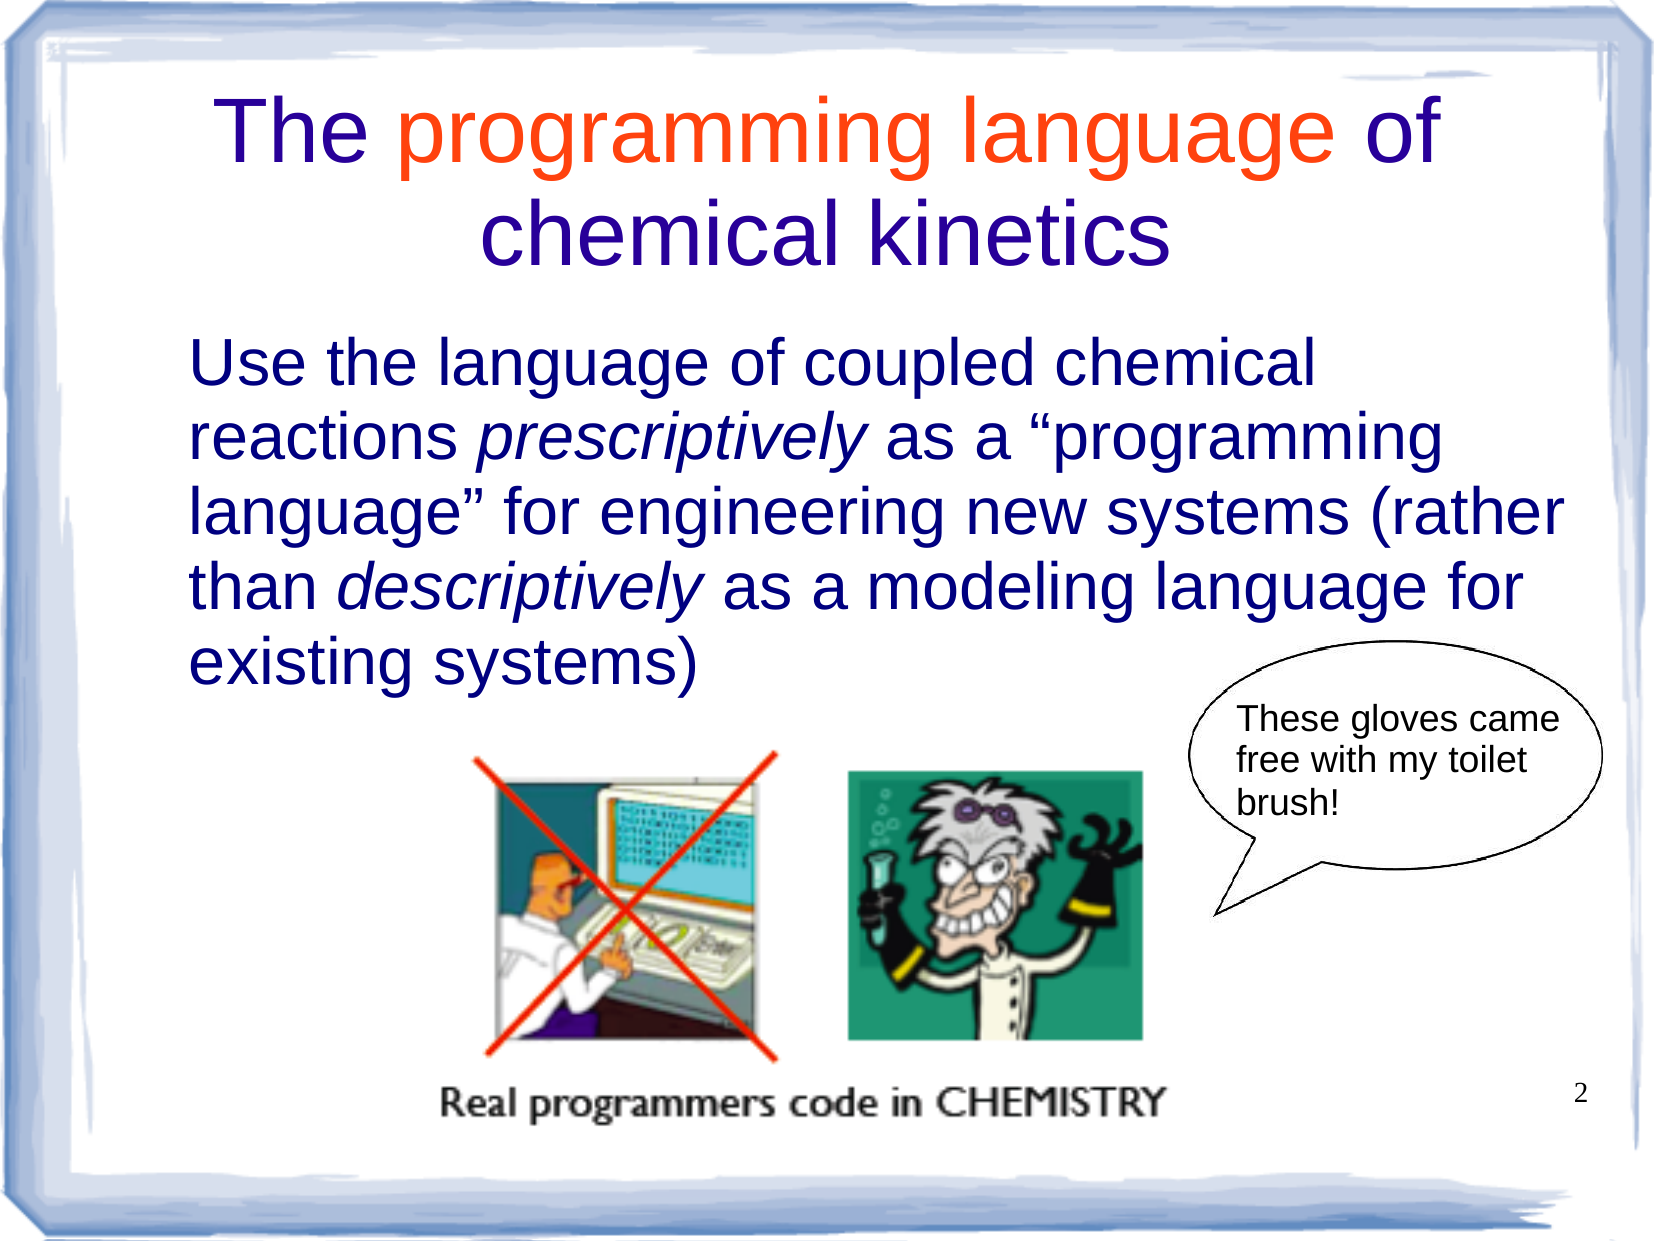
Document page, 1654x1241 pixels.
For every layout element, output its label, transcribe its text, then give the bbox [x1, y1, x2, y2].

text_box These gloves came free with my toilet brush! [1221, 689, 1601, 831]
list Use the language of coupled chemical reactions prescriptively as a “programming language” for engineering new systems (rather than descriptively as a modeling language for existing systems) [118, 324, 1571, 713]
picture [0, 0, 1654, 1241]
title The programming language of chemical kinetics [82, 78, 1571, 287]
